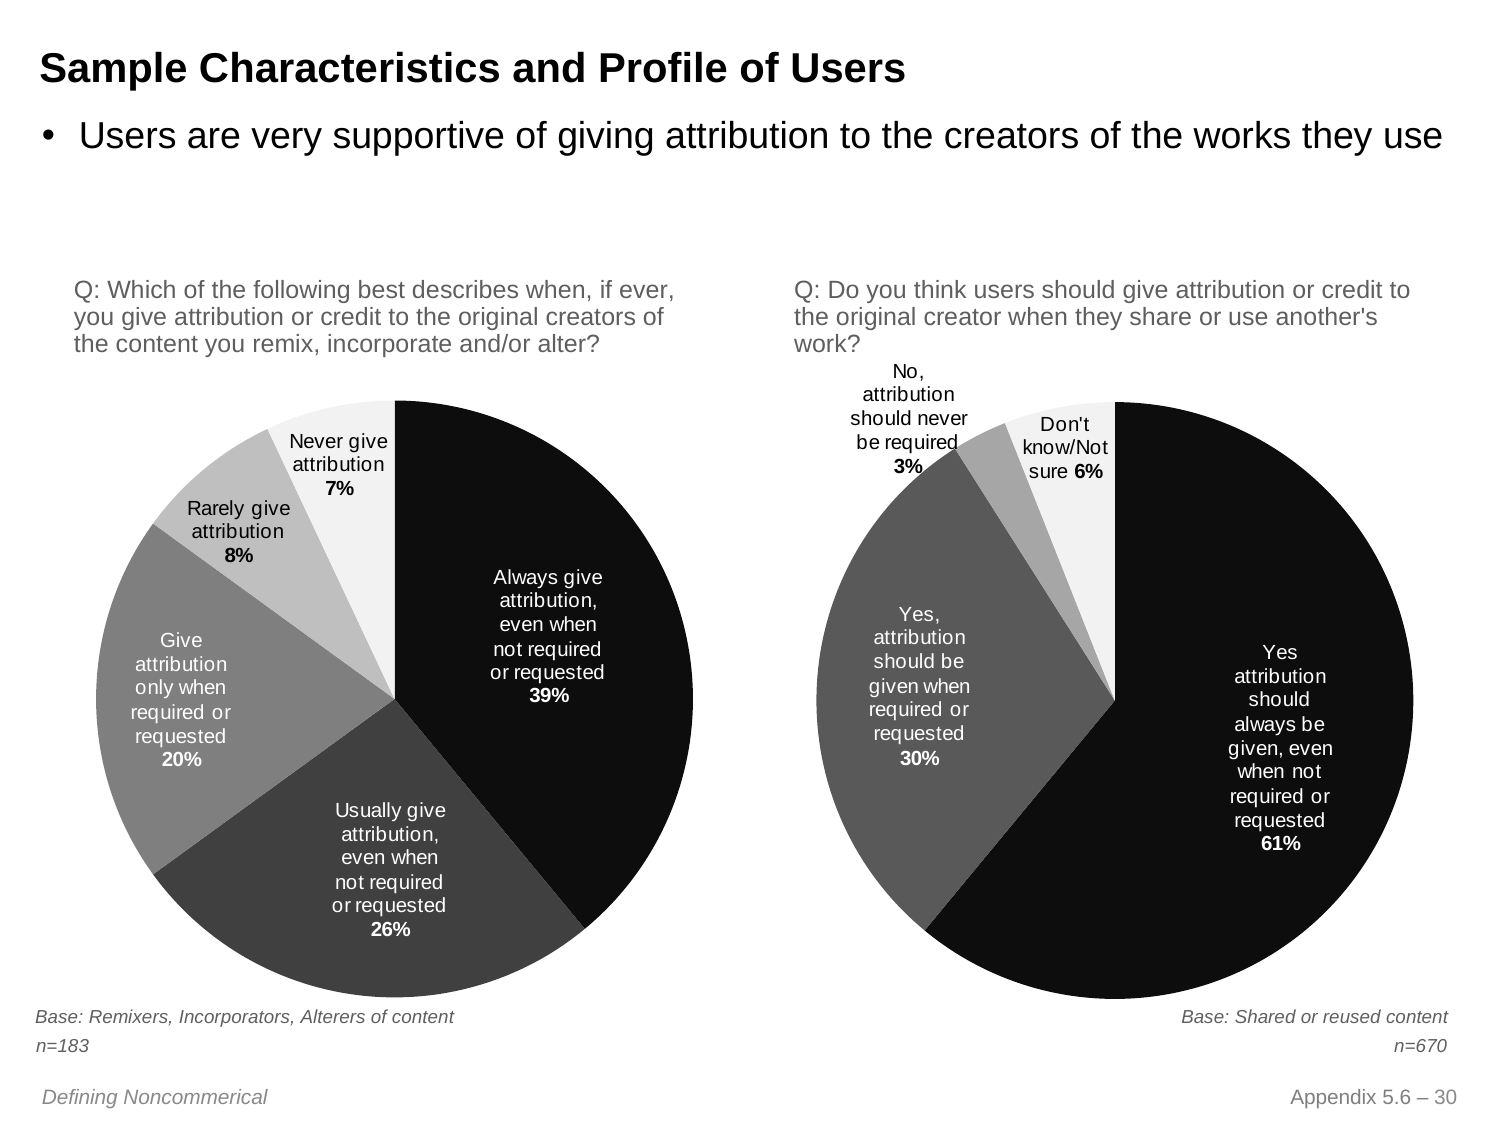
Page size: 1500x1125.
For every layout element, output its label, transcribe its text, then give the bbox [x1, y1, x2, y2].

text_box Appendix 5.6 – <number> [1121, 1066, 1472, 1125]
text_box Q: Which of the following best describes when, if ever, you give attribution or credit to the original creators of the content you remix, incorporate and/or alter? [59, 253, 711, 352]
text_box Sample Characteristics and Profile of Users [24, 27, 1454, 110]
text_box n=183 [21, 1035, 336, 1064]
text_box n=670 [1147, 1036, 1462, 1065]
text_box Defining Noncommerical [27, 1066, 503, 1125]
text_box Base: Shared or reused content [1004, 997, 1463, 1036]
picture [41, 352, 1459, 1004]
text_box Base: Remixers, Incorporators, Alterers of content [20, 996, 479, 1035]
text_box Users are very supportive of giving attribution to the creators of the works they use [27, 103, 1463, 165]
text_box Q: Do you think users should give attribution or credit to the original creator when they share or use another's work? [779, 253, 1432, 352]
